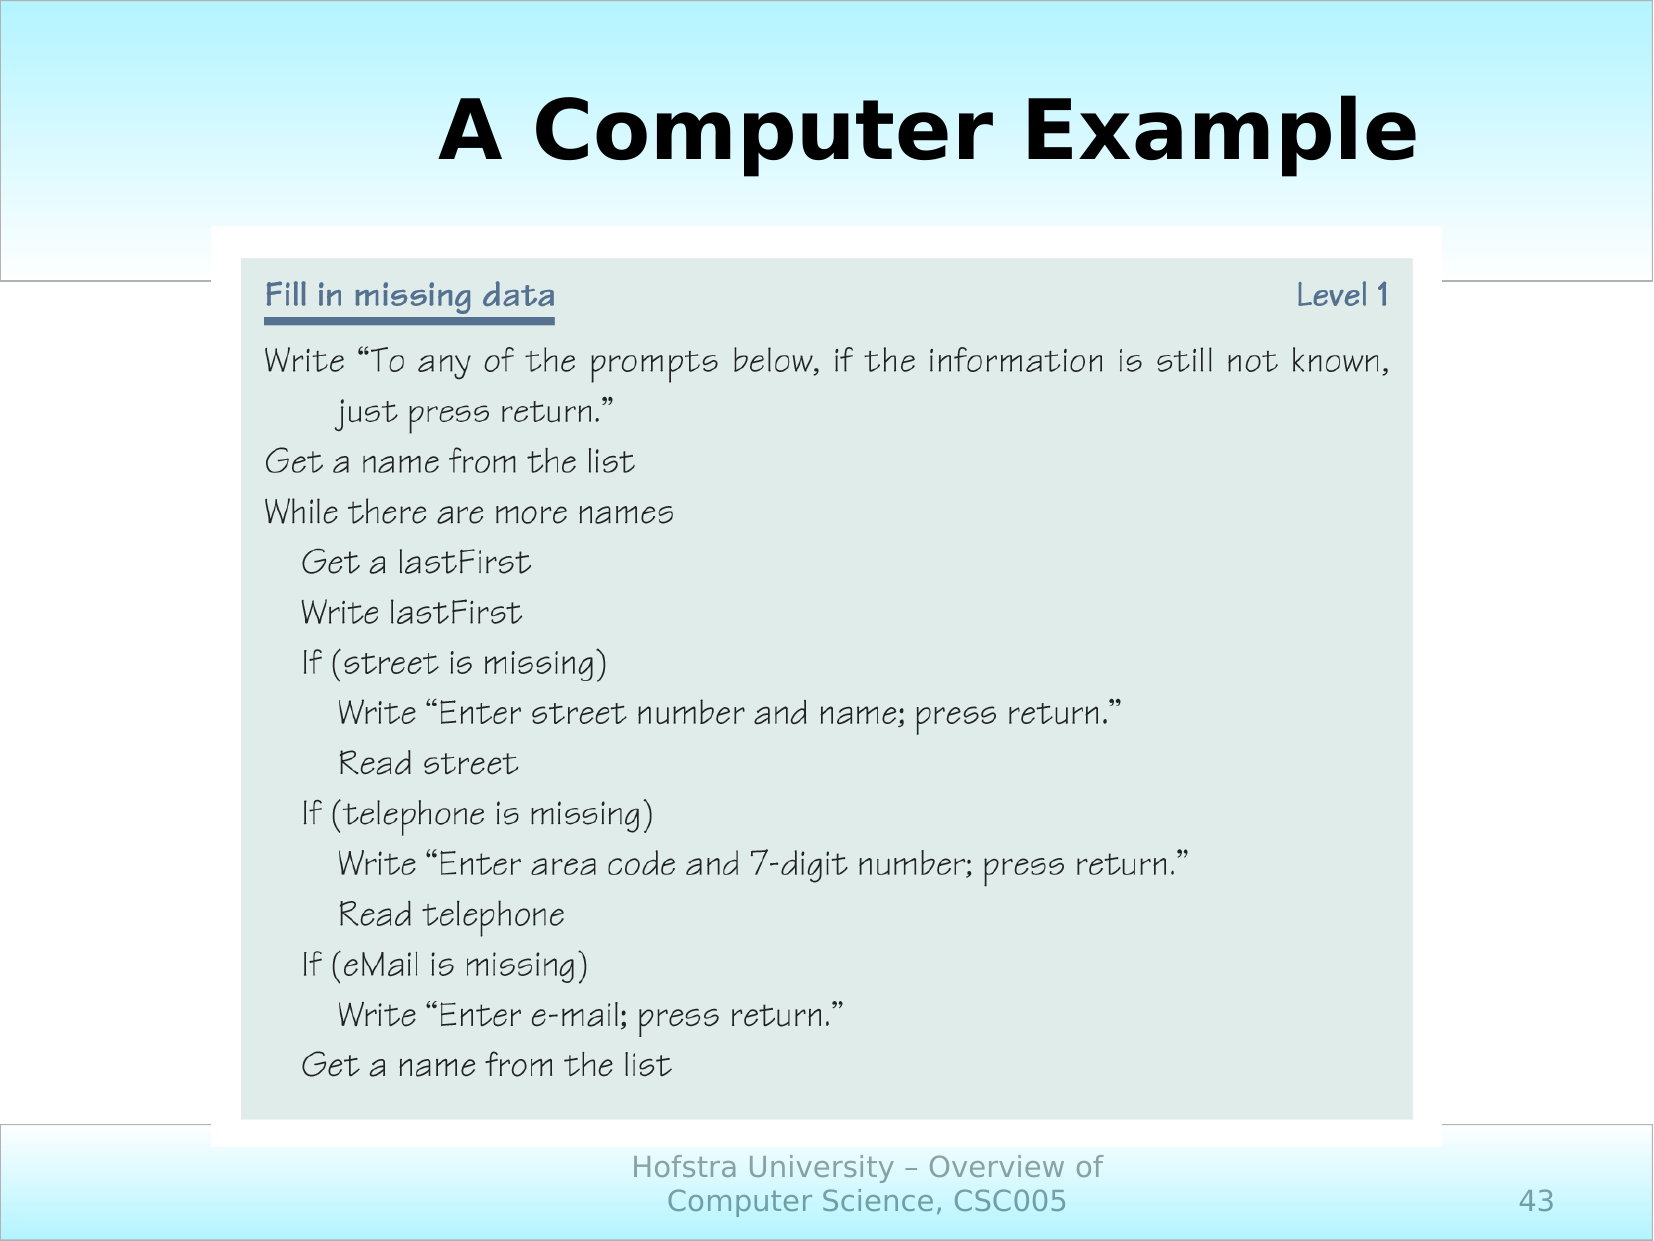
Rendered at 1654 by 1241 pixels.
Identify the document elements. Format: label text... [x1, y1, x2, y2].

title A Computer Example [247, 27, 1612, 235]
picture [211, 226, 1442, 1147]
